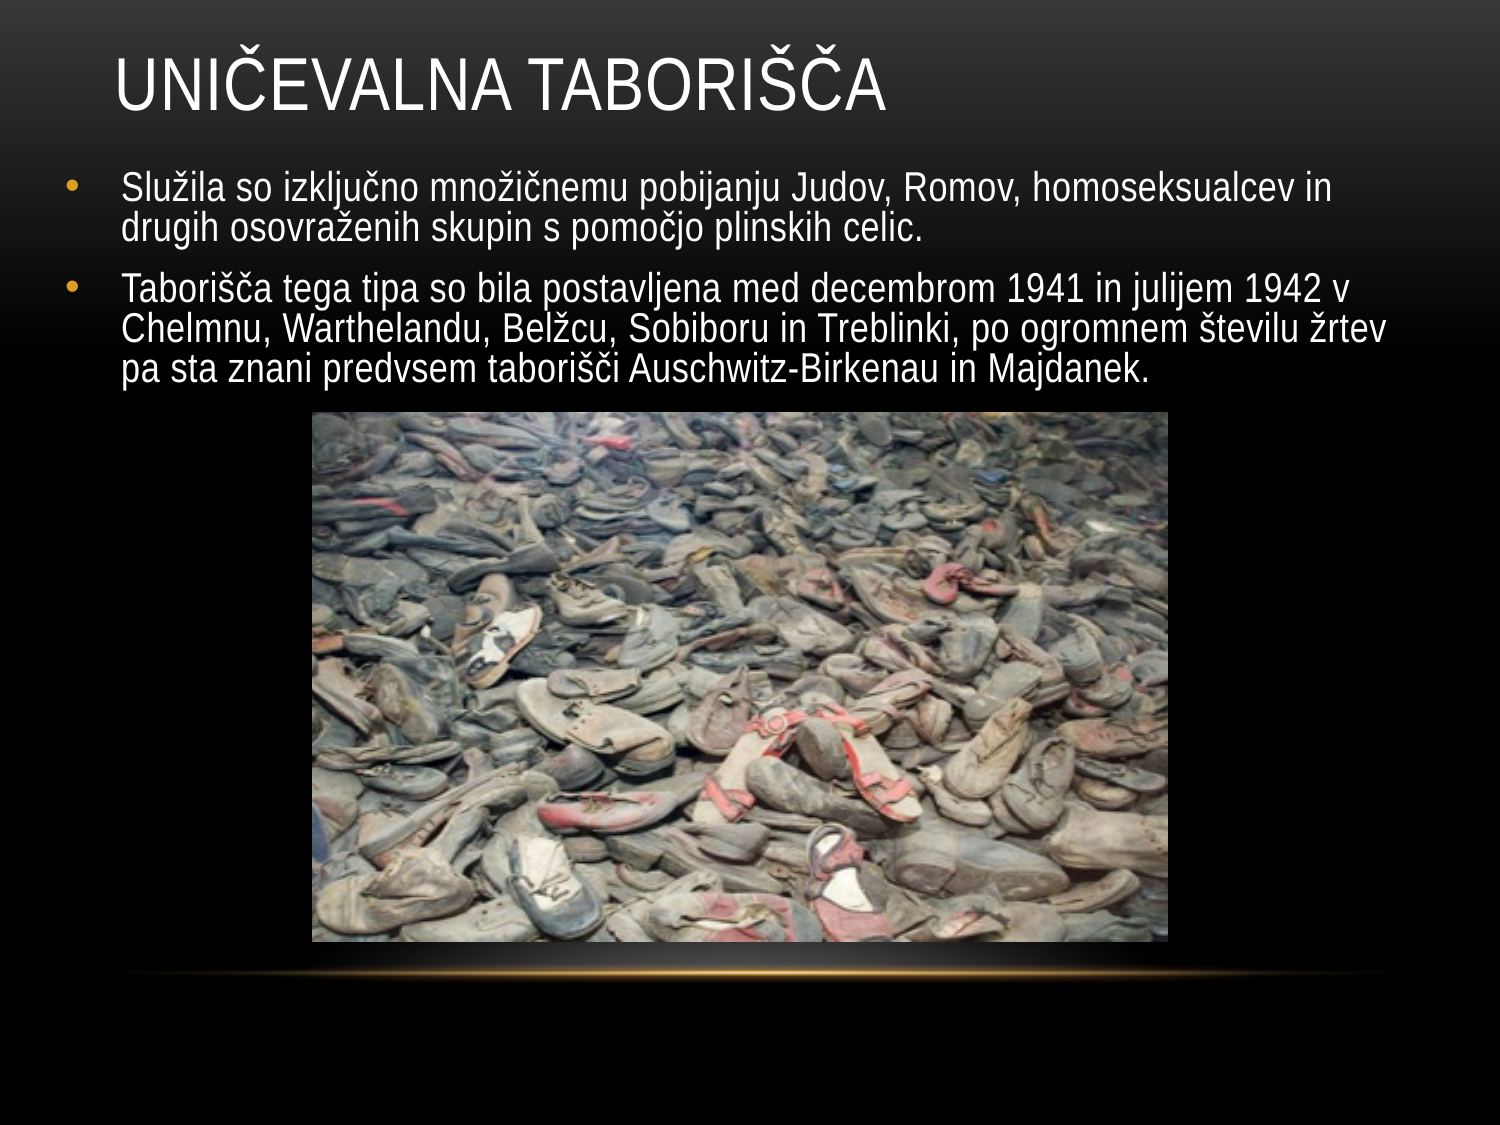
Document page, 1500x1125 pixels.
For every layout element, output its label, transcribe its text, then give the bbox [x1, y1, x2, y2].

title Uničevalna taborišča [99, 45, 1400, 162]
picture [0, 0, 1500, 1125]
list Služila so izključno množičnemu pobijanju Judov, Romov, homoseksualcev in drugih osovraženih skupin s pomočjo plinskih celic. Taborišča tega tipa so bila postavljena med decembrom 1941 in julijem 1942 v Chelmnu, Warthelandu, Belžcu, Sobiboru in Treblinki, po ogromnem številu žrtev pa sta znani predvsem taborišči Auschwitz-Birkenau in Majdanek. [50, 162, 1425, 550]
